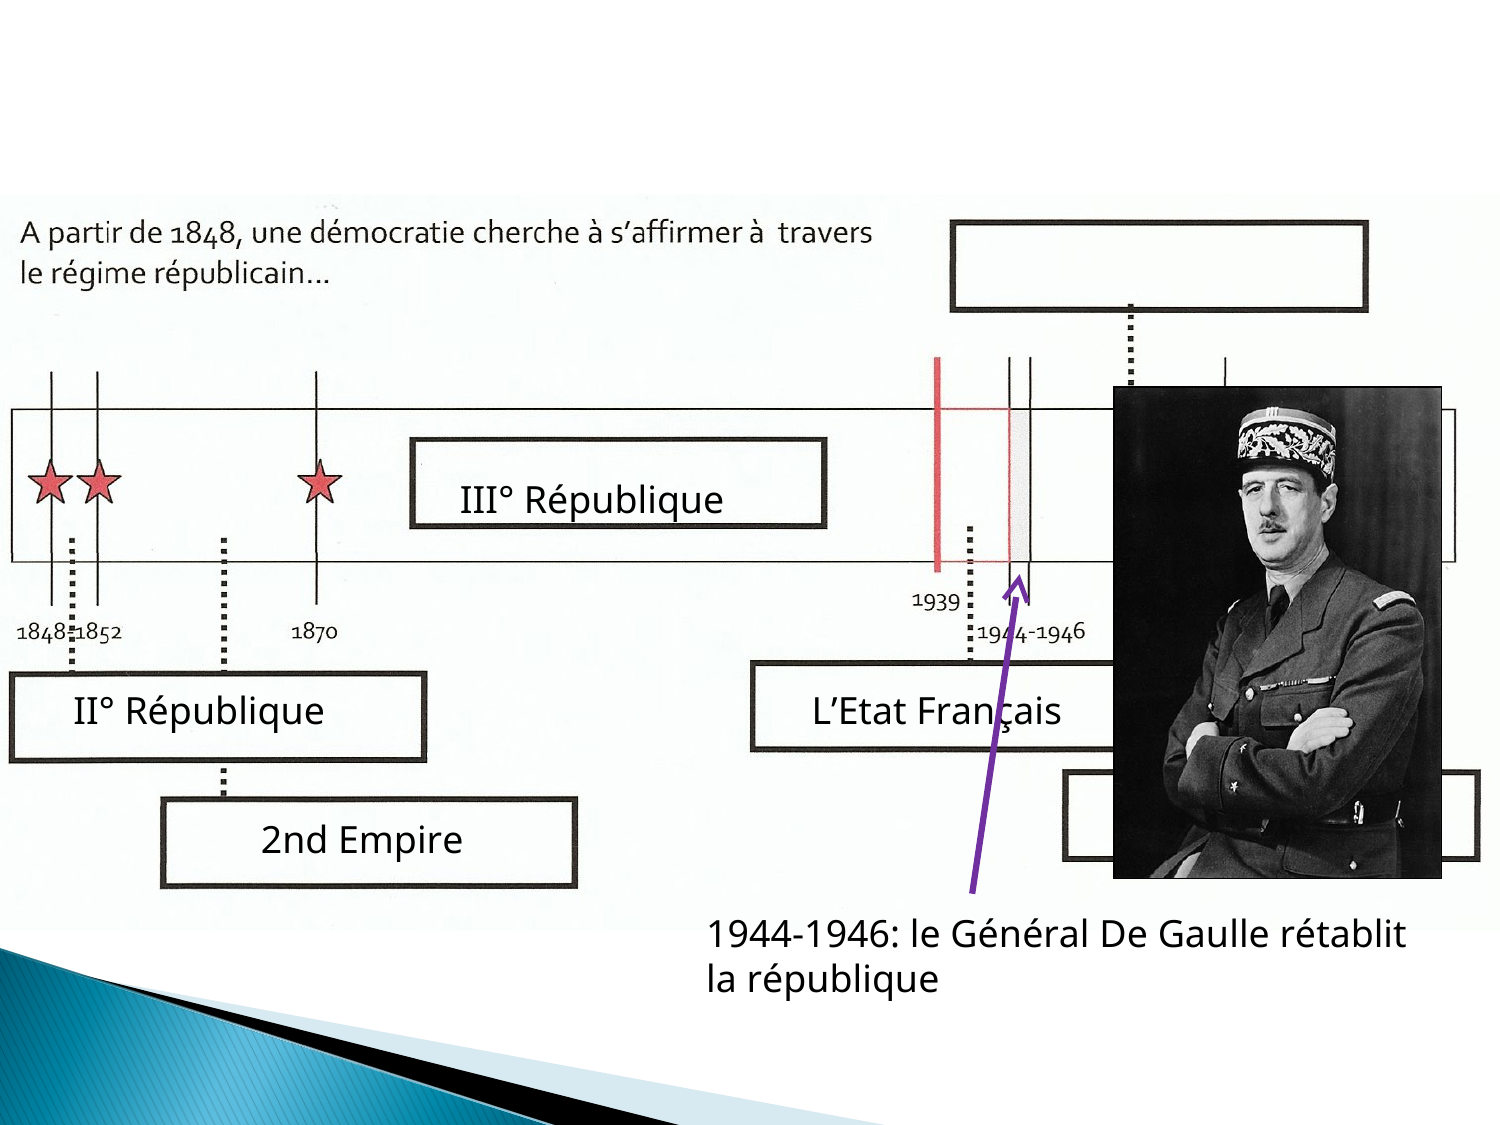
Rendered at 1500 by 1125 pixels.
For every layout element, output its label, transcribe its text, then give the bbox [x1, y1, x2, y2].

text_box II° République [58, 679, 341, 741]
text_box L’Etat Français [796, 679, 1000, 741]
text_box III° République [445, 468, 740, 530]
picture [0, 194, 1500, 931]
text_box 2nd Empire [246, 808, 479, 869]
text_box 1944-1946: le Général De Gaulle rétablit la république [691, 902, 1433, 1008]
text_box L’Etat Français [999, 679, 1078, 741]
picture [0, 946, 559, 1125]
